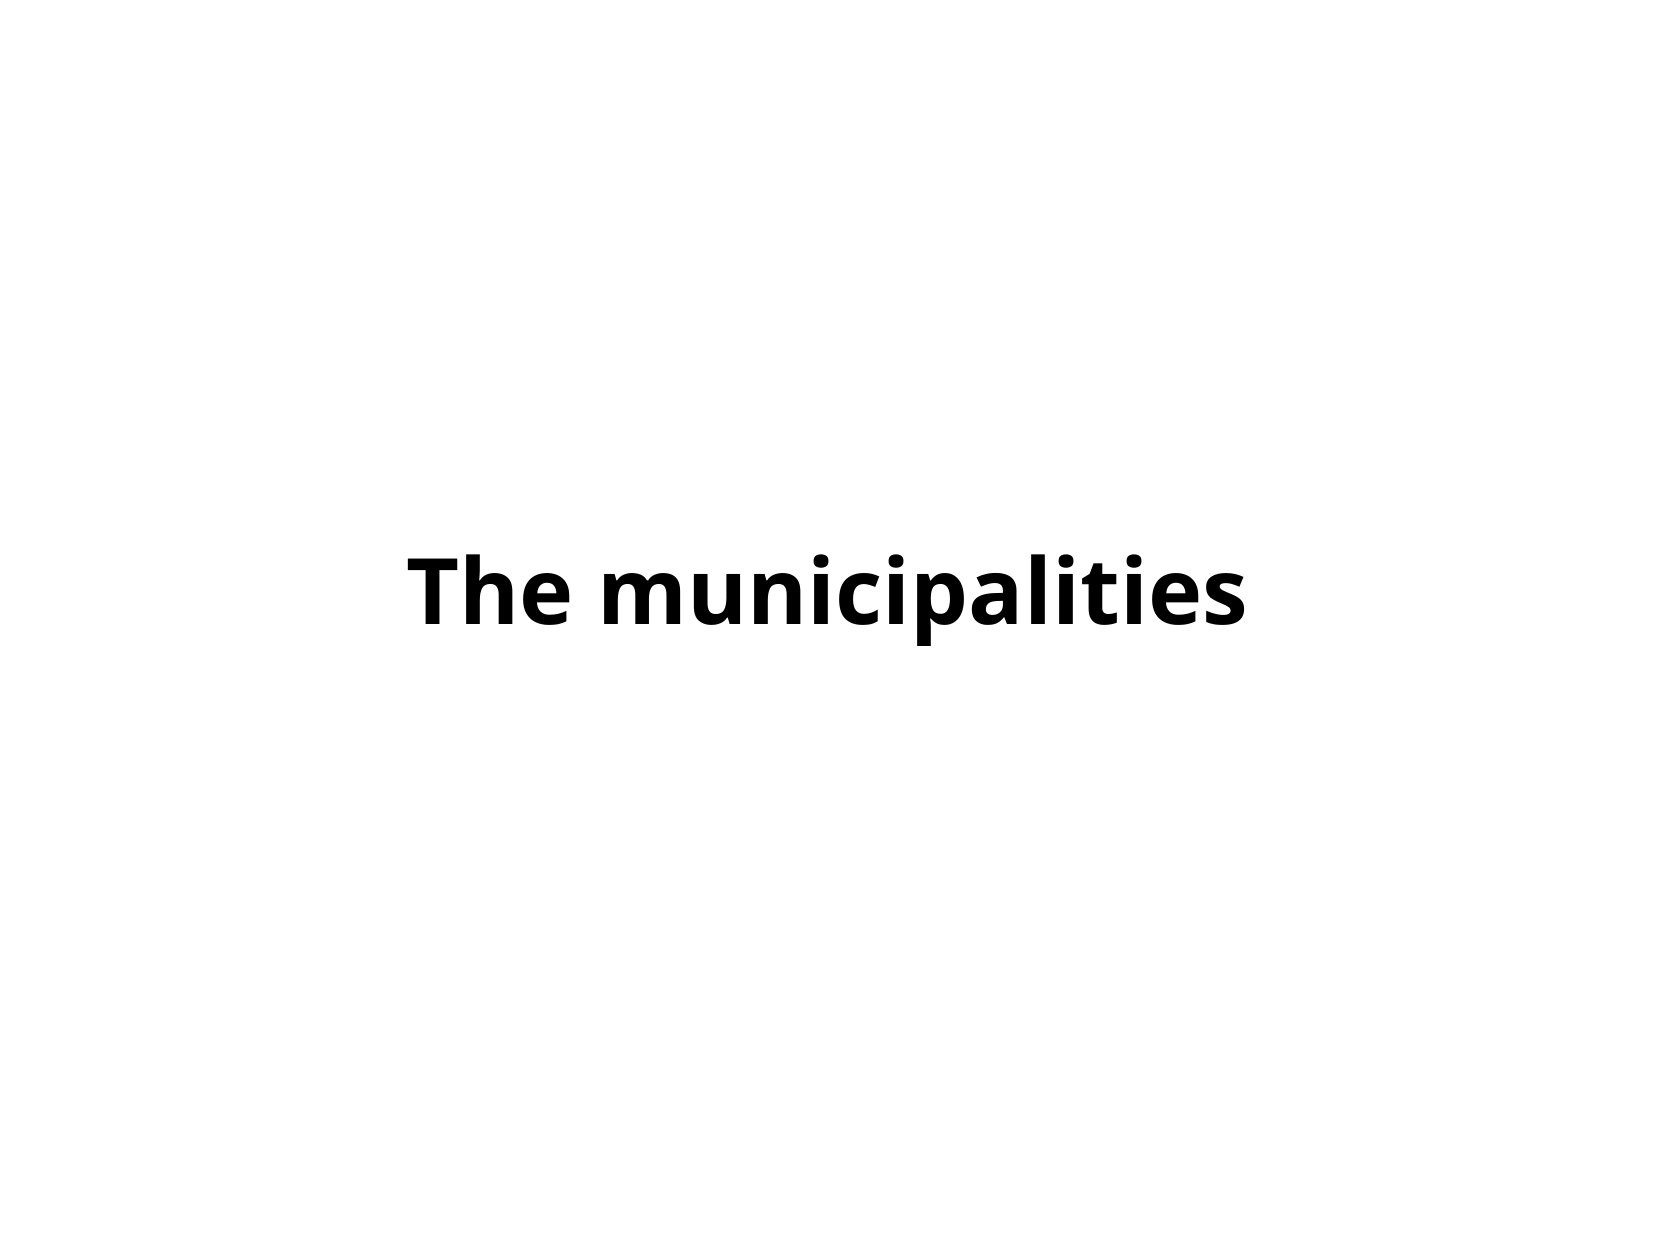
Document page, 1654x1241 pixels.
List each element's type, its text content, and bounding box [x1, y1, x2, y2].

title The municipalities [121, 485, 1534, 693]
